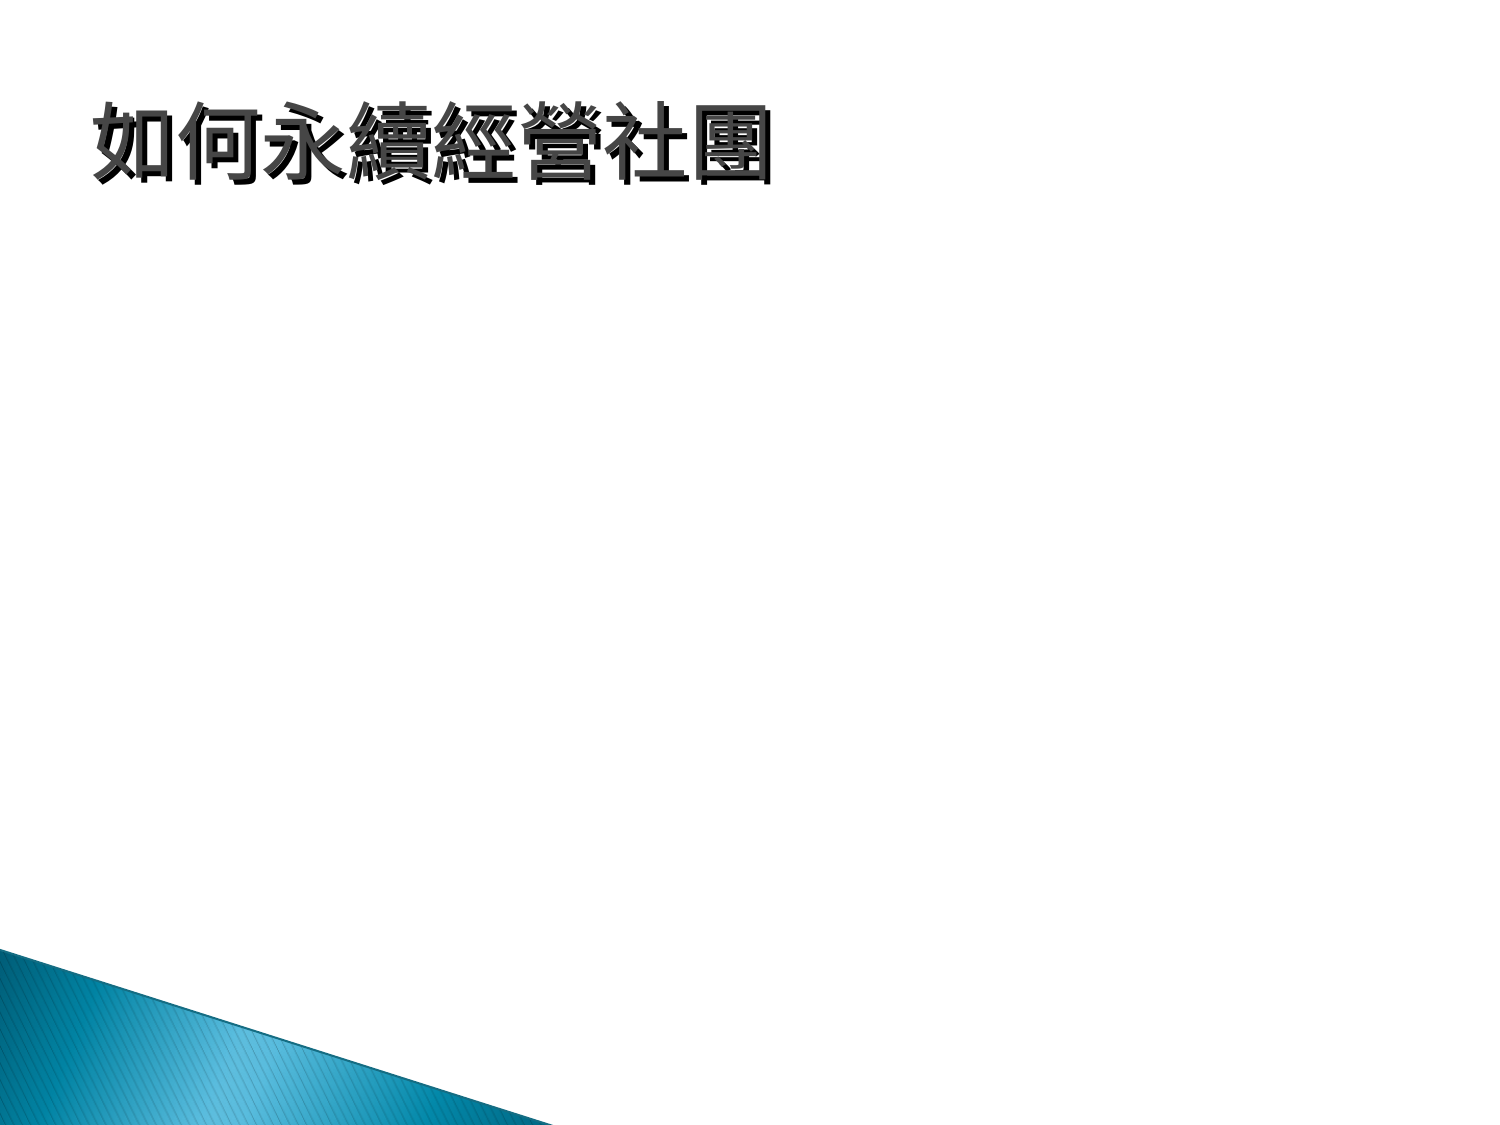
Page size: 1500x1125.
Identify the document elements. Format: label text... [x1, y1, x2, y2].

title 如何永續經營社團 [75, 45, 1426, 233]
